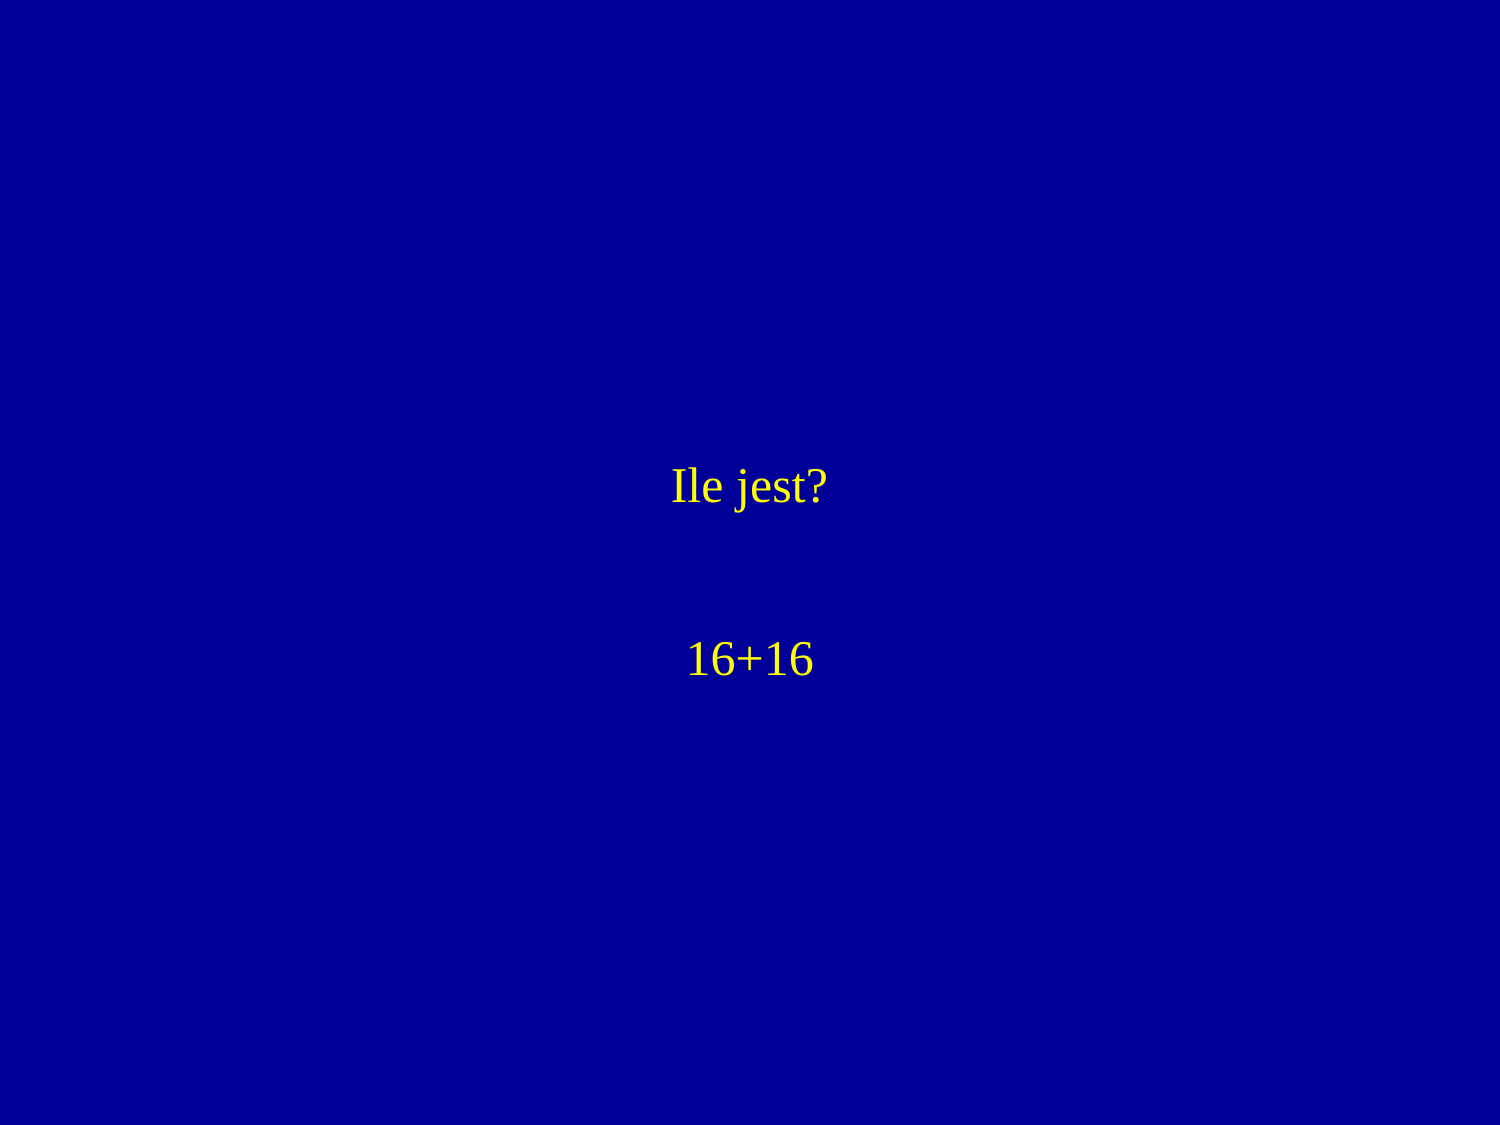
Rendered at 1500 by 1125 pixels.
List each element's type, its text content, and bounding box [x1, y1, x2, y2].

text_box Ile jest? 16+16 [656, 450, 844, 694]
